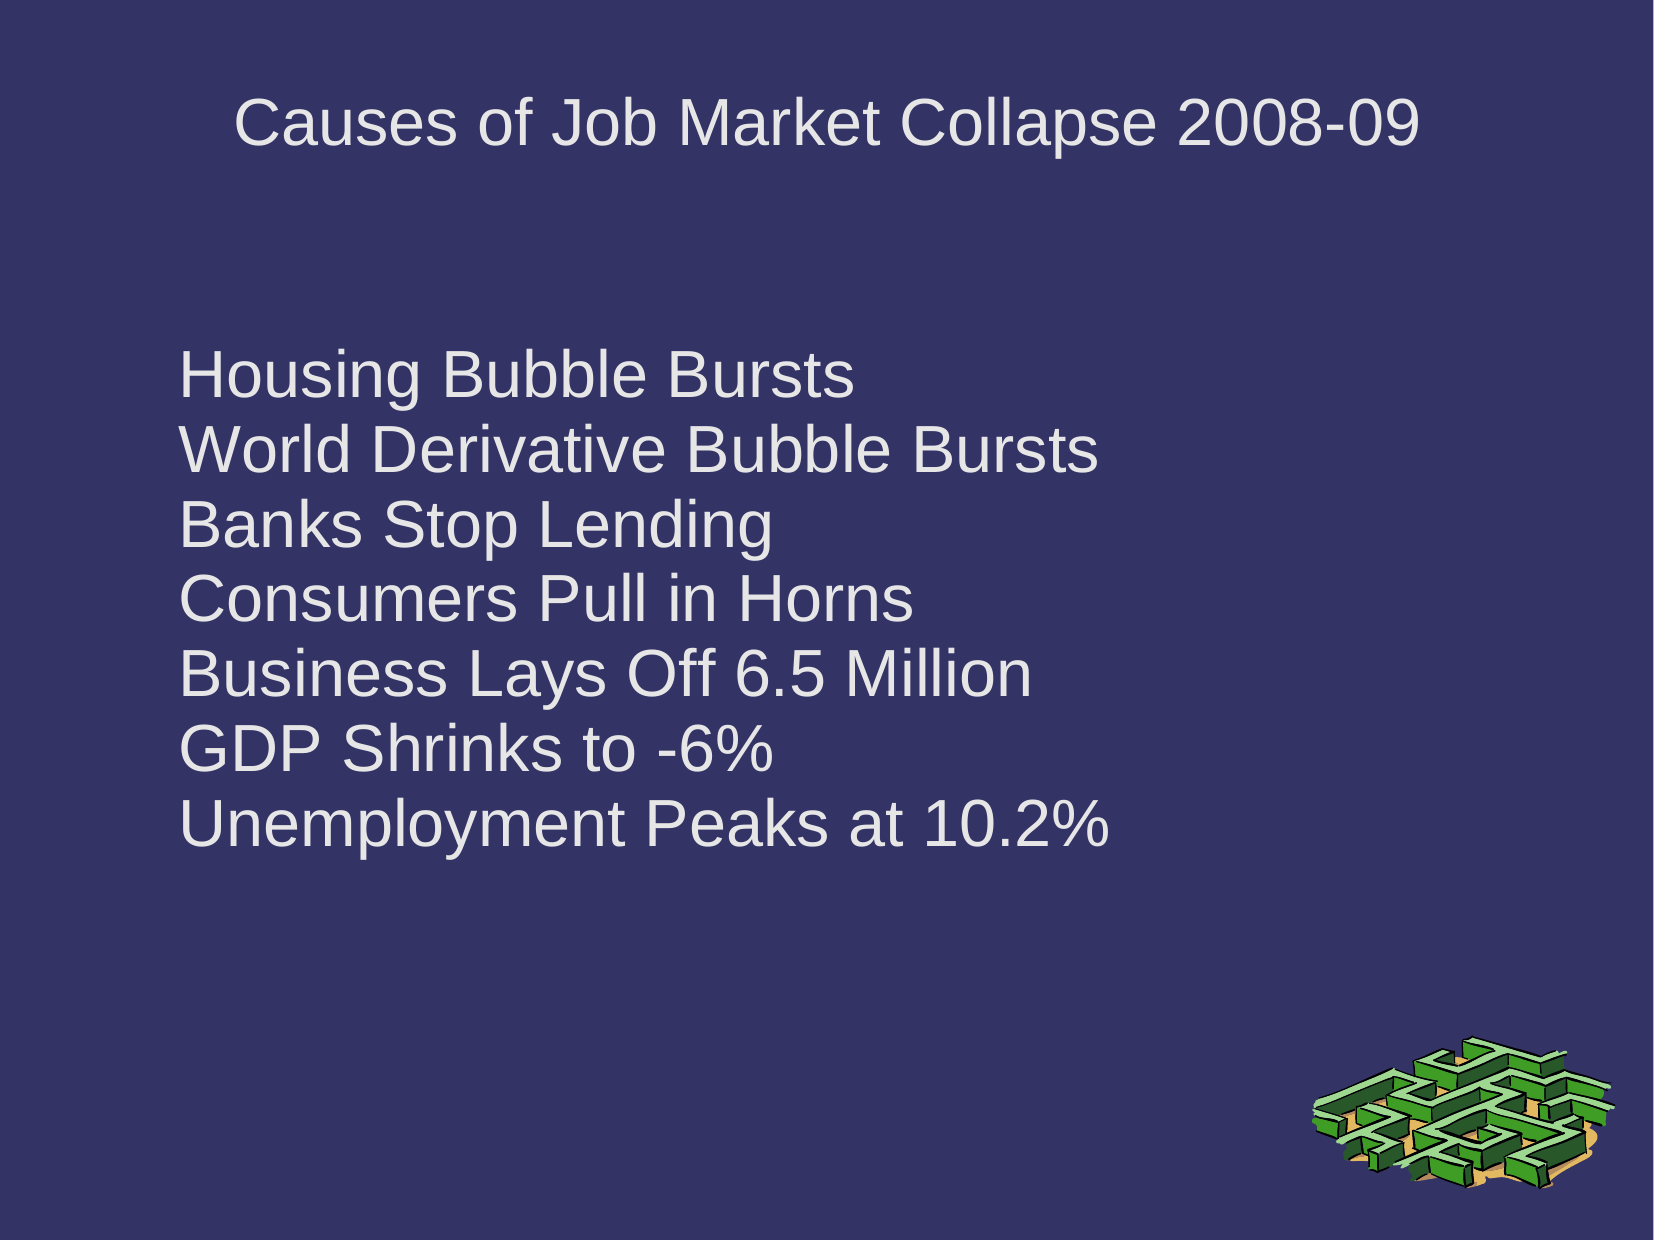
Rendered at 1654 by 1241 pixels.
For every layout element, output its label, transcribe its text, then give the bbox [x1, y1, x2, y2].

title Causes of Job Market Collapse 2008-09 [121, 19, 1534, 227]
list Housing Bubble Bursts World Derivative Bubble Bursts Banks Stop Lending Consumers Pull in Horns Business Lays Off 6.5 Million GDP Shrinks to -6% Unemployment Peaks at 10.2% [178, 187, 1570, 1147]
